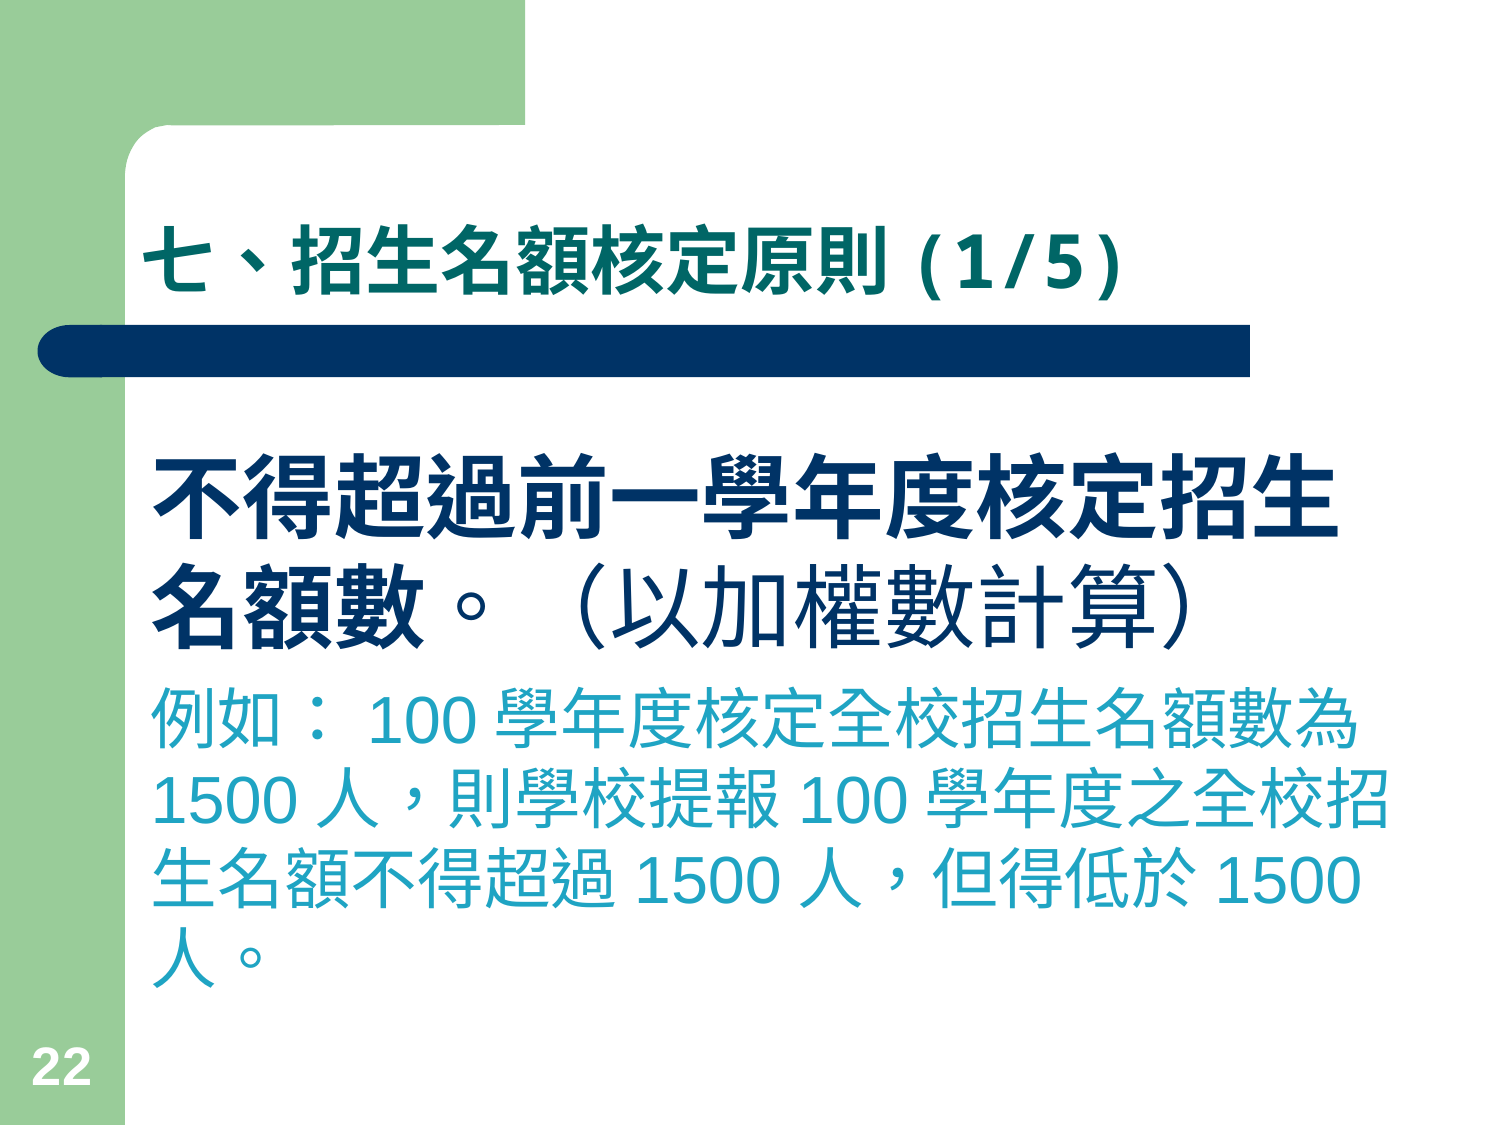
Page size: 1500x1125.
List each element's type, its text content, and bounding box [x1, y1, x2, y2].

title 七、招生名額核定原則(1/5) [125, 125, 1426, 313]
text_box [13, 1023, 111, 1105]
list 不得超過前一學年度核定招生名額數。（以加權數計算） 例如：100學年度核定全校招生名額數為1500人，則學校提報100學年度之全校招生名額不得超過1500人，但得低於1500人。 [135, 432, 1422, 1044]
